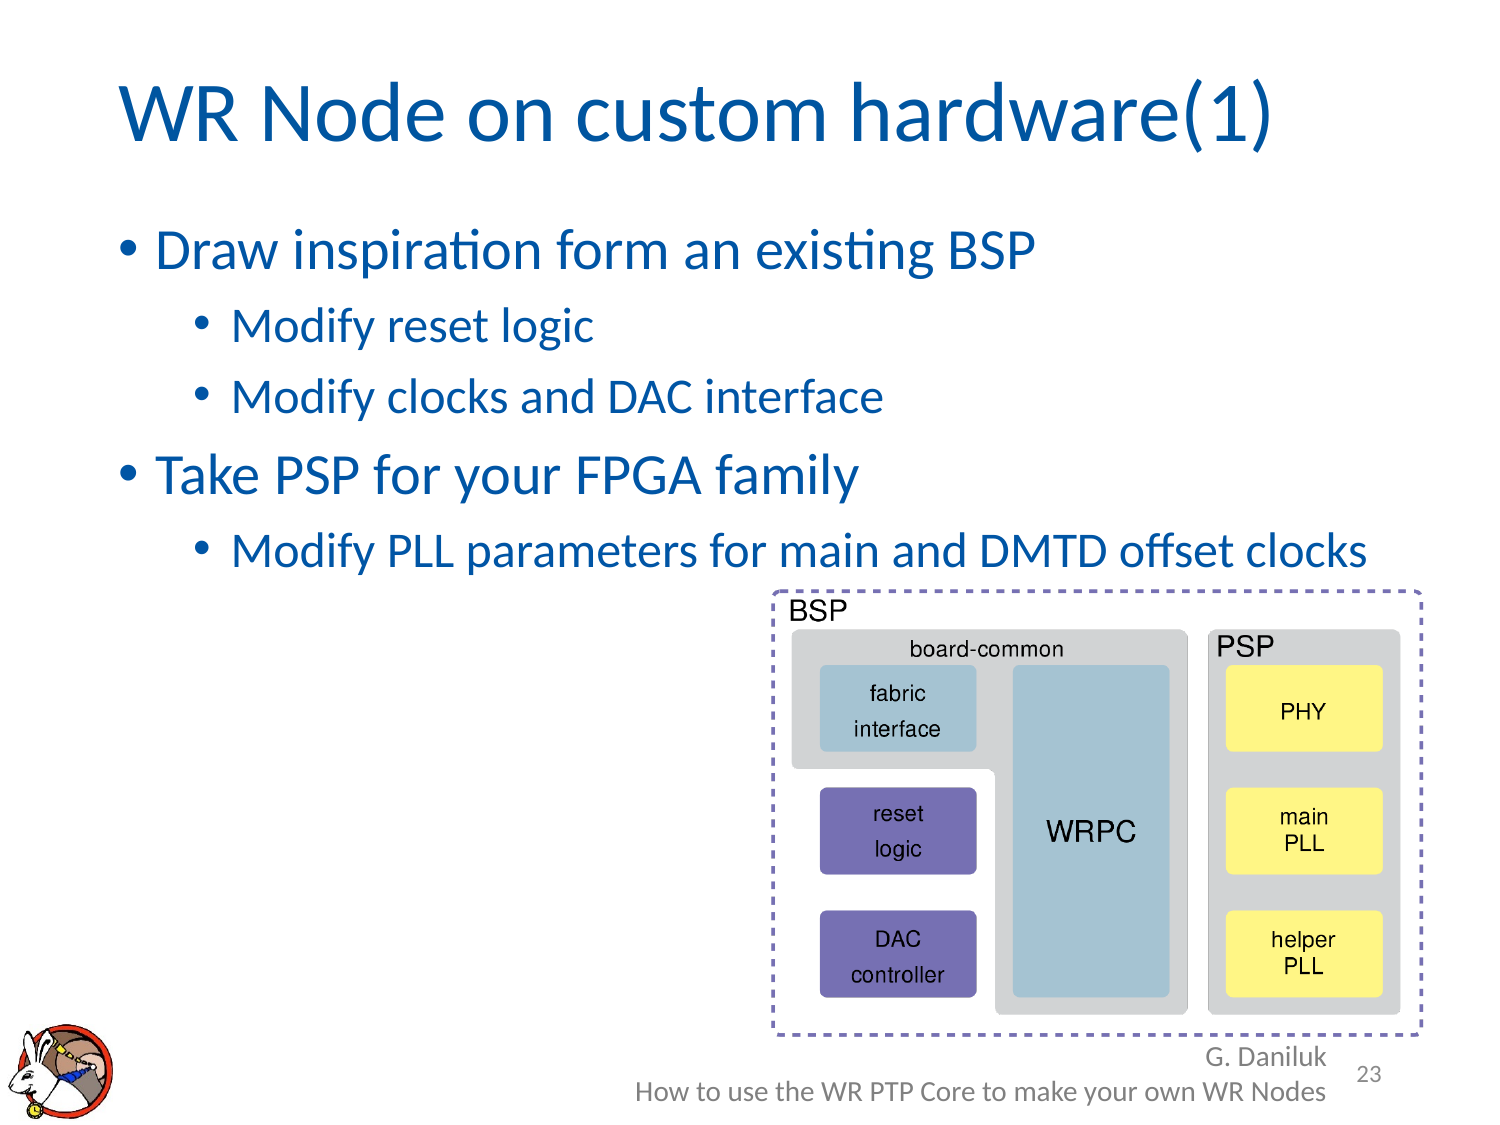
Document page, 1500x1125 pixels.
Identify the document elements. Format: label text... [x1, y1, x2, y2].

picture [7, 1024, 113, 1121]
picture [764, 580, 1434, 1047]
text_box G. Daniluk How to use the WR PTP Core to make your own WR Nodes [112, 1029, 1342, 1115]
slide_number <number> [1342, 1047, 1397, 1103]
title WR Node on custom hardware(1) [103, 59, 1397, 169]
list Draw inspiration form an existing BSP Modify reset logic Modify clocks and DAC interface Take PSP for your FPGA family Modify PLL parameters for main and DMTD offset clocks [103, 211, 1397, 1014]
